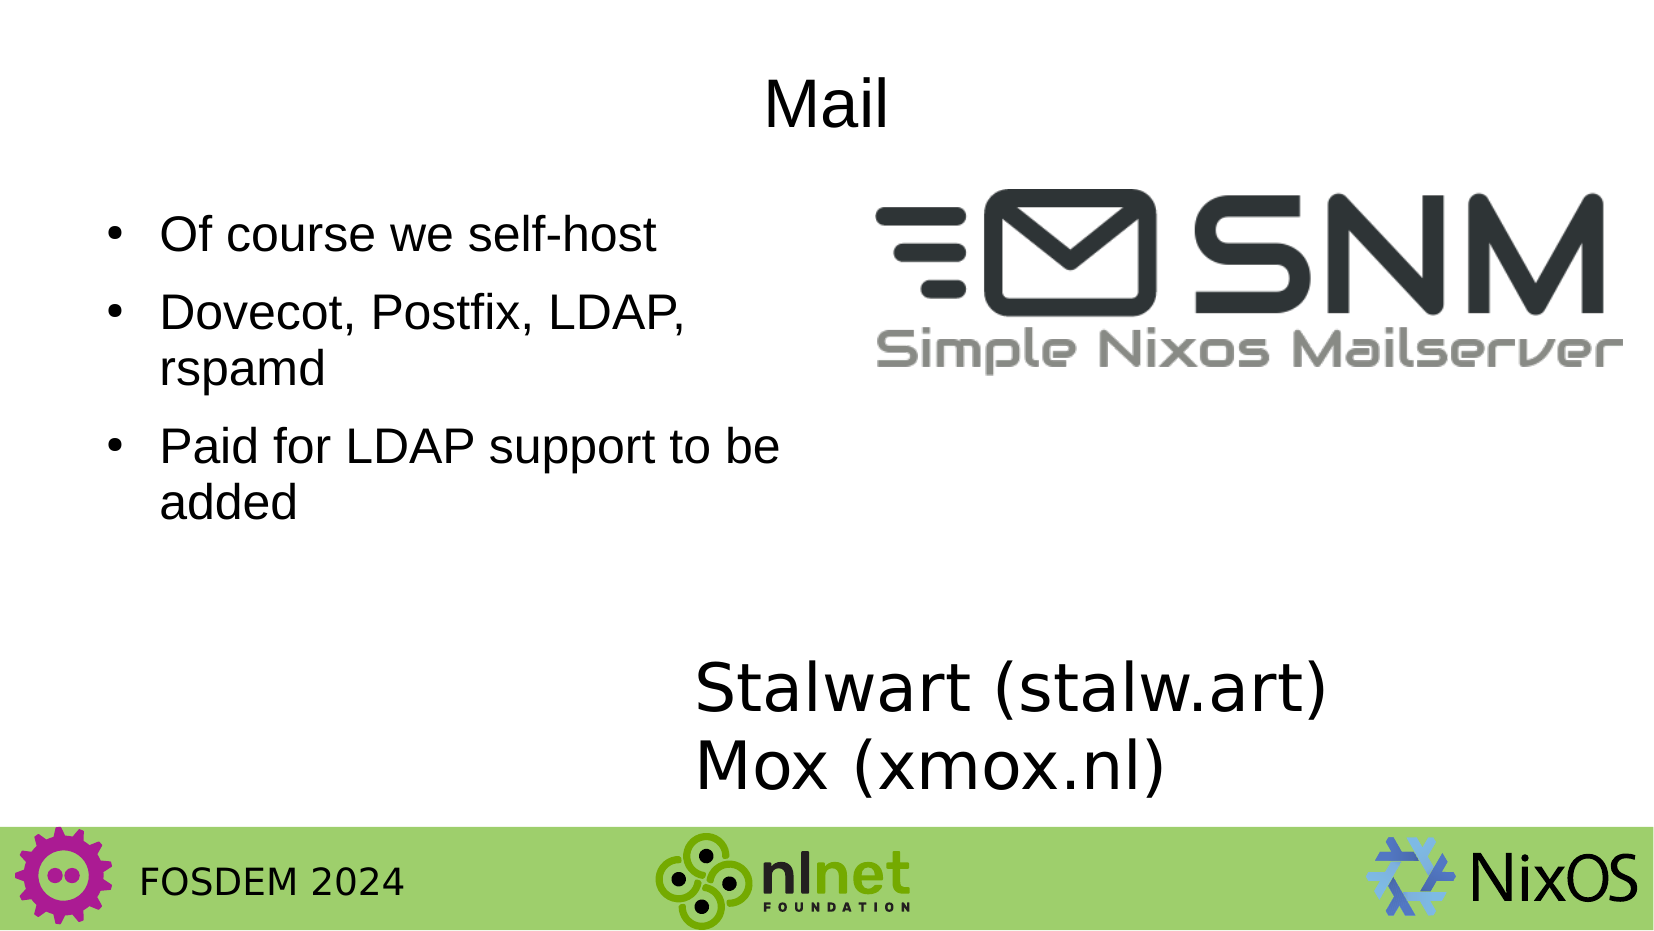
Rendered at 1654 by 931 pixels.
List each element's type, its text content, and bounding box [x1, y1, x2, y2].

text_box Stalwart (stalw.art) Mox (xmox.nl) [679, 642, 1387, 890]
title Mail [88, 29, 1565, 178]
list Of course we self-host Dovecot, Postfix, LDAP, rspamd Paid for LDAP support to be added [88, 206, 849, 768]
picture [875, 189, 1623, 376]
